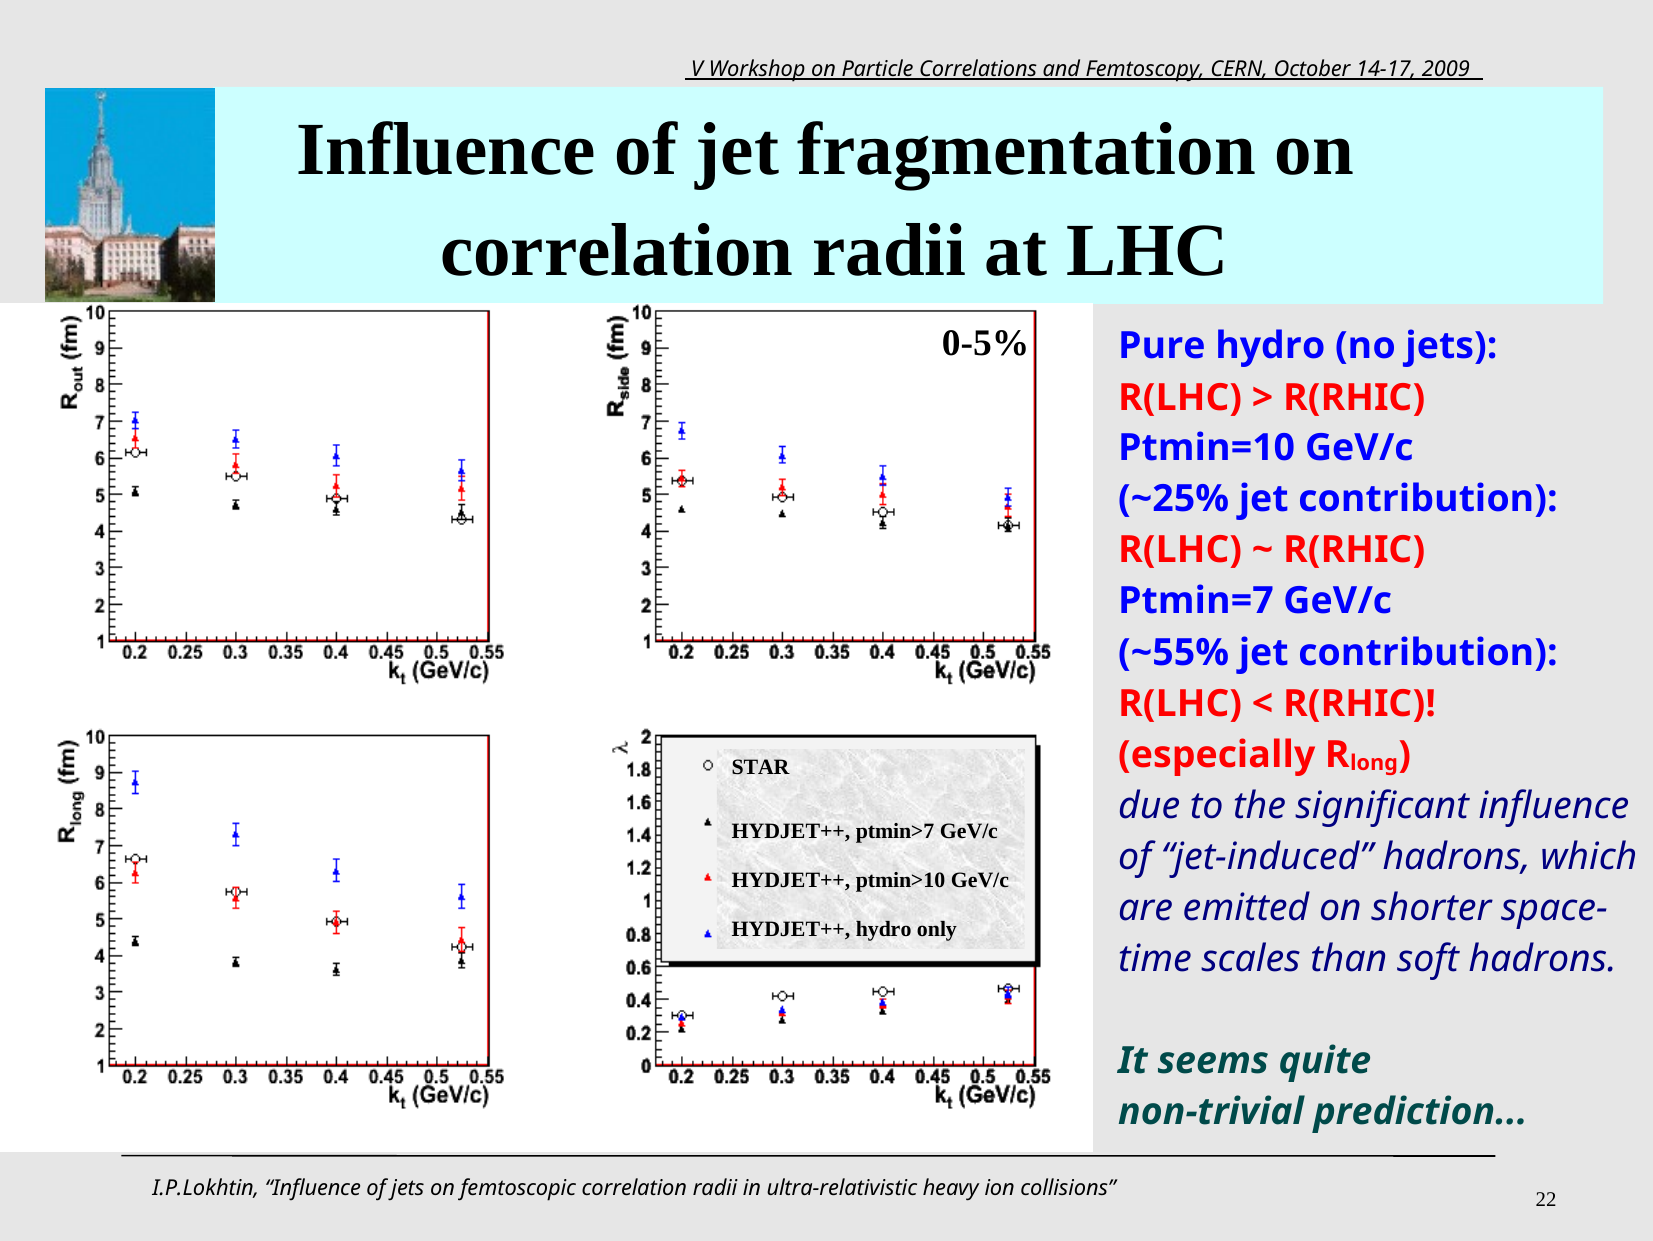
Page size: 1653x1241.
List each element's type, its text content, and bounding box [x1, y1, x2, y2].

text_box 0-5% [941, 310, 1034, 375]
picture [45, 90, 133, 302]
title Influence of jet fragmentation on correlation radii at LHC [133, 79, 1537, 302]
picture [0, 303, 1093, 1152]
text_box STAR HYDJET++, ptmin>7 GeV/c HYDJET++, ptmin>10 GeV/c HYDJET++, hydro only [716, 749, 1025, 949]
text_box Pure hydro (no jets): R(LHC) > R(RHIC) Ptmin=10 GeV/c (~25% jet contribution): R(LHC) ~ R(RHIC) Ptmin=7 GeV/c (~55% jet contribution): R(LHC) < R(RHIC)! (especially Rlong) due to the significant influence of “jet-induced” hadrons, which are emitted on shorter space-time scales than soft hadrons. It seems quite non-trivial prediction... [1118, 318, 1653, 1071]
